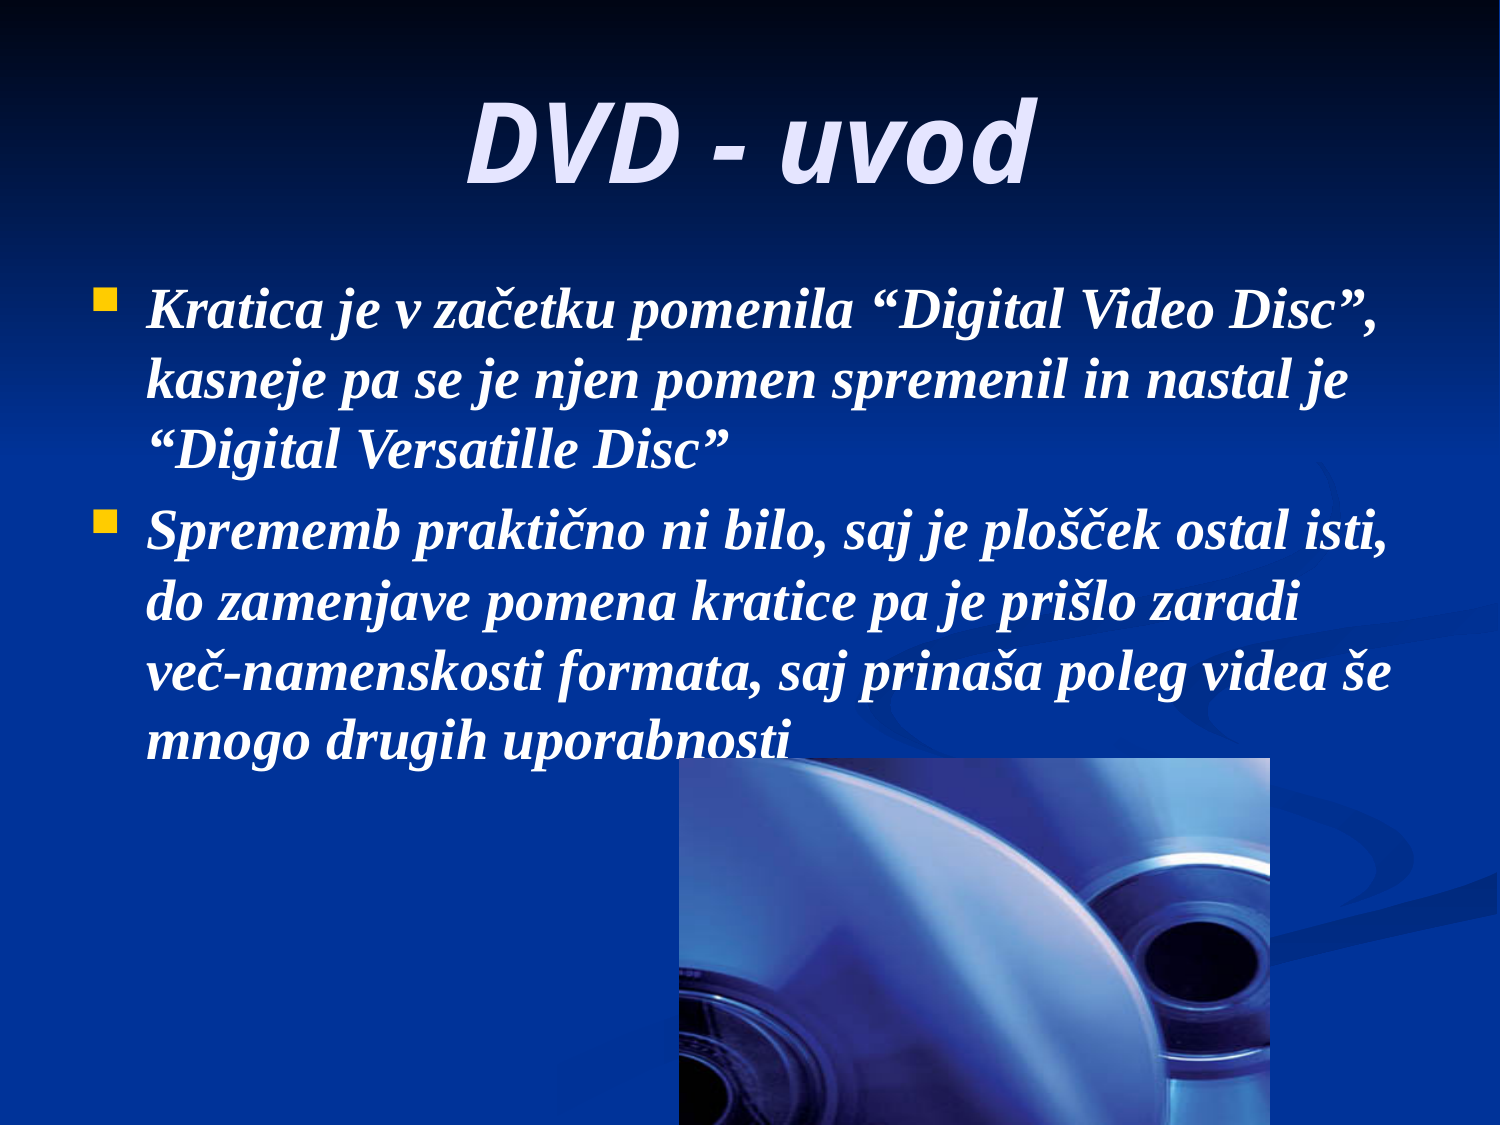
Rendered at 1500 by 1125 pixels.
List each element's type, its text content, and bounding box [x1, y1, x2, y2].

title DVD - uvod [75, 89, 1425, 189]
list Kratica je v začetku pomenila “Digital Video Disc”, kasneje pa se je njen pomen spremenil in nastal je “Digital Versatille Disc” Sprememb praktično ni bilo, saj je plošček ostal isti, do zamenjave pomena kratice pa je prišlo zaradi več-namenskosti formata, saj prinaša poleg videa še mnogo drugih uporabnosti [75, 262, 1425, 1005]
picture [679, 758, 1270, 1125]
